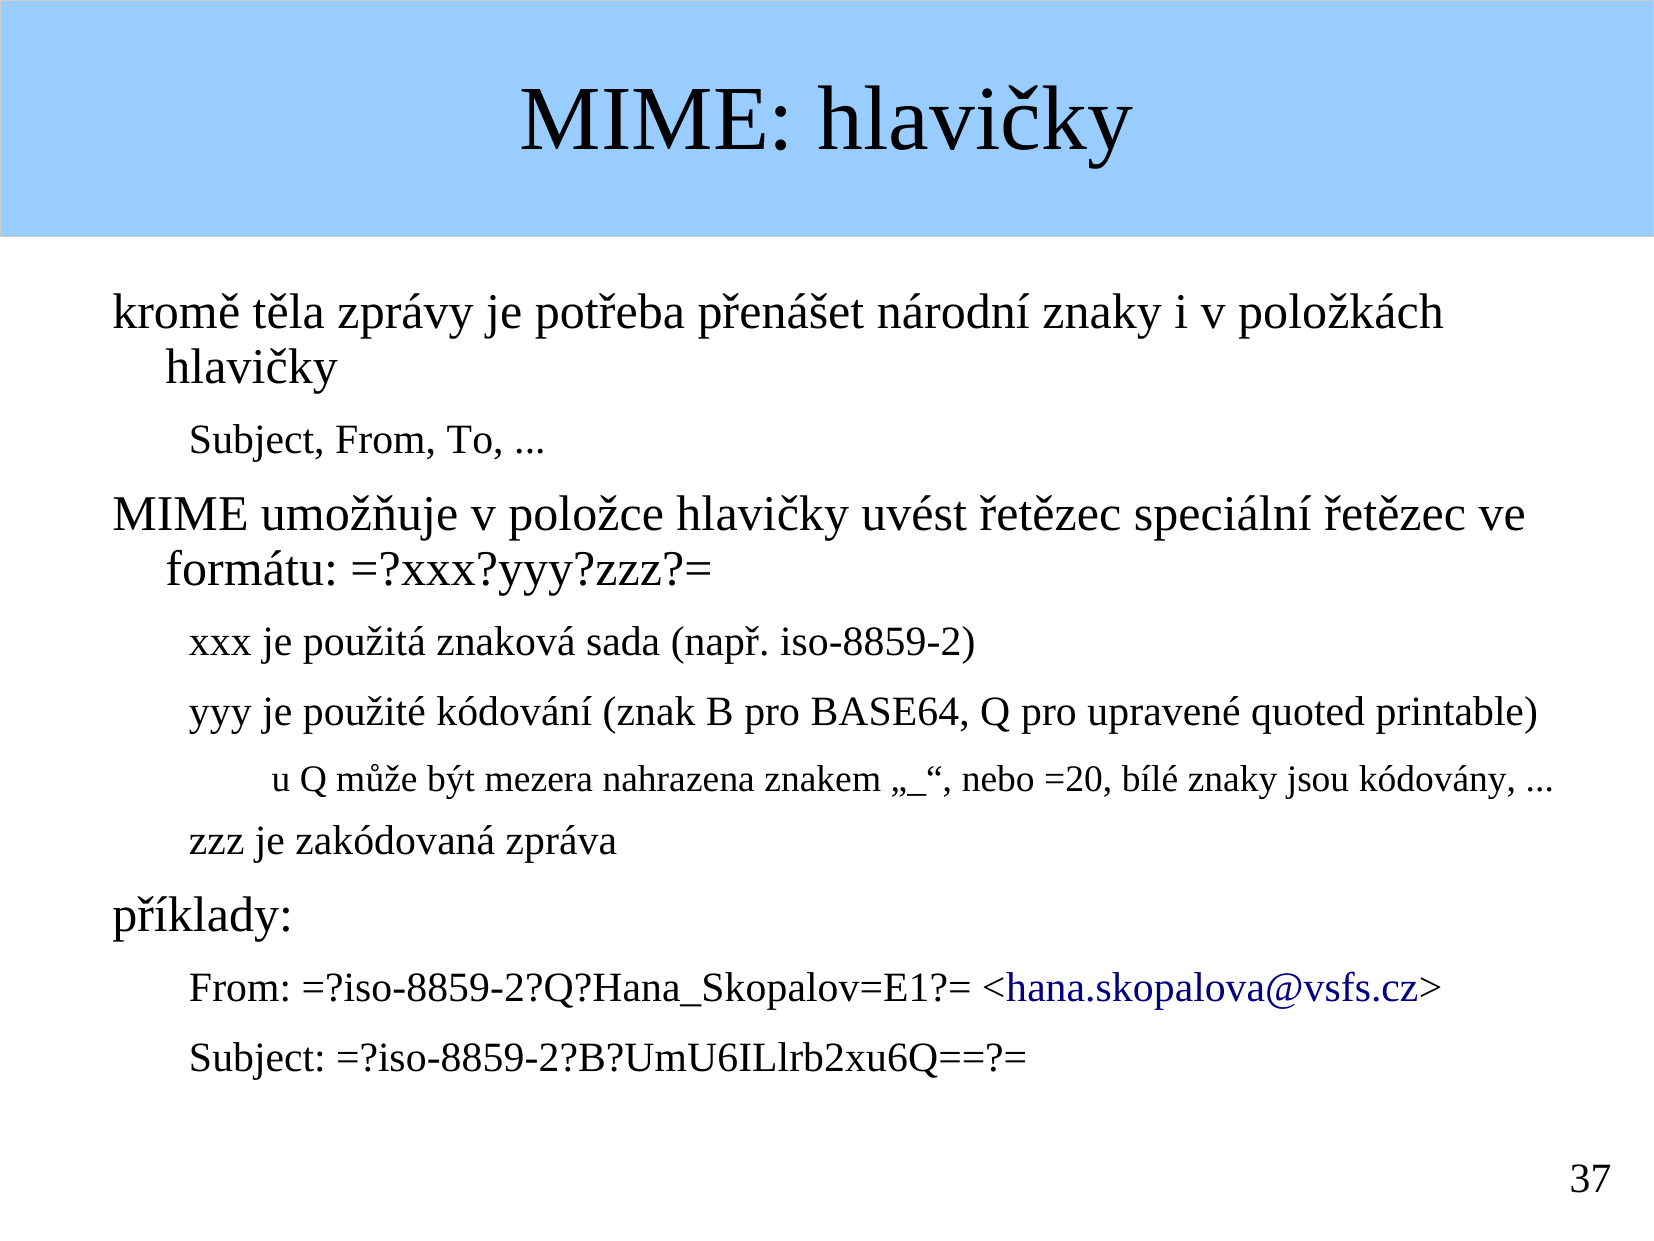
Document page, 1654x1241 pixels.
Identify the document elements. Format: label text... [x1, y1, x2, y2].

title MIME: hlavičky [0, 0, 1654, 237]
list kromě těla zprávy je potřeba přenášet národní znaky i v položkách hlavičky Subject, From, To, ... MIME umožňuje v položce hlavičky uvést řetězec speciální řetězec ve formátu: =?xxx?yyy?zzz?= xxx je použitá znaková sada (např. iso-8859-2) yyy je použité kódování (znak B pro BASE64, Q pro upravené quoted printable) u Q může být mezera nahrazena znakem „_“, nebo =20, bílé znaky jsou kódovány, ... zzz je zakódovaná zpráva příklady: From: =?iso-8859-2?Q?Hana_Skopalov=E1?= <hana.skopalova@vsfs.cz> Subject: =?iso-8859-2?B?UmU6ILlrb2xu6Q==?= [94, 283, 1571, 1169]
